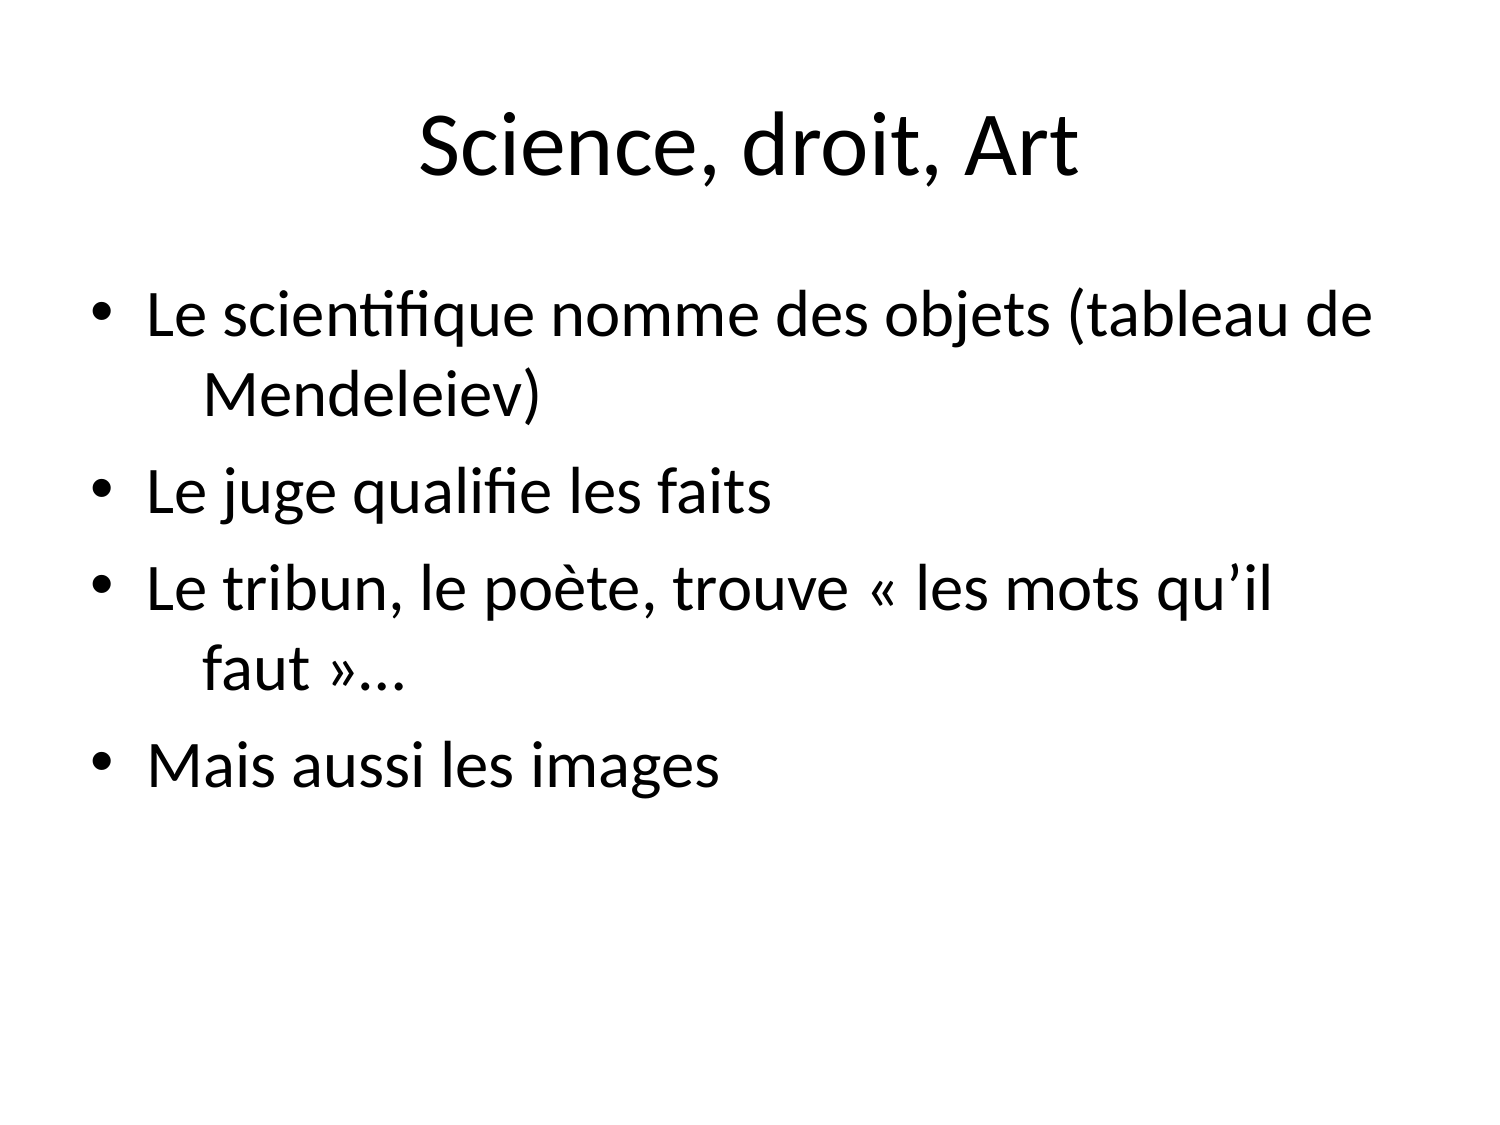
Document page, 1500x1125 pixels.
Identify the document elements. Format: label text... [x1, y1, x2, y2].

title Science, droit, Art [75, 45, 1426, 233]
list Le scientifique nomme des objets (tableau de Mendeleiev) Le juge qualifie les faits Le tribun, le poète, trouve « les mots qu’il faut »… Mais aussi les images [75, 262, 1426, 1005]
